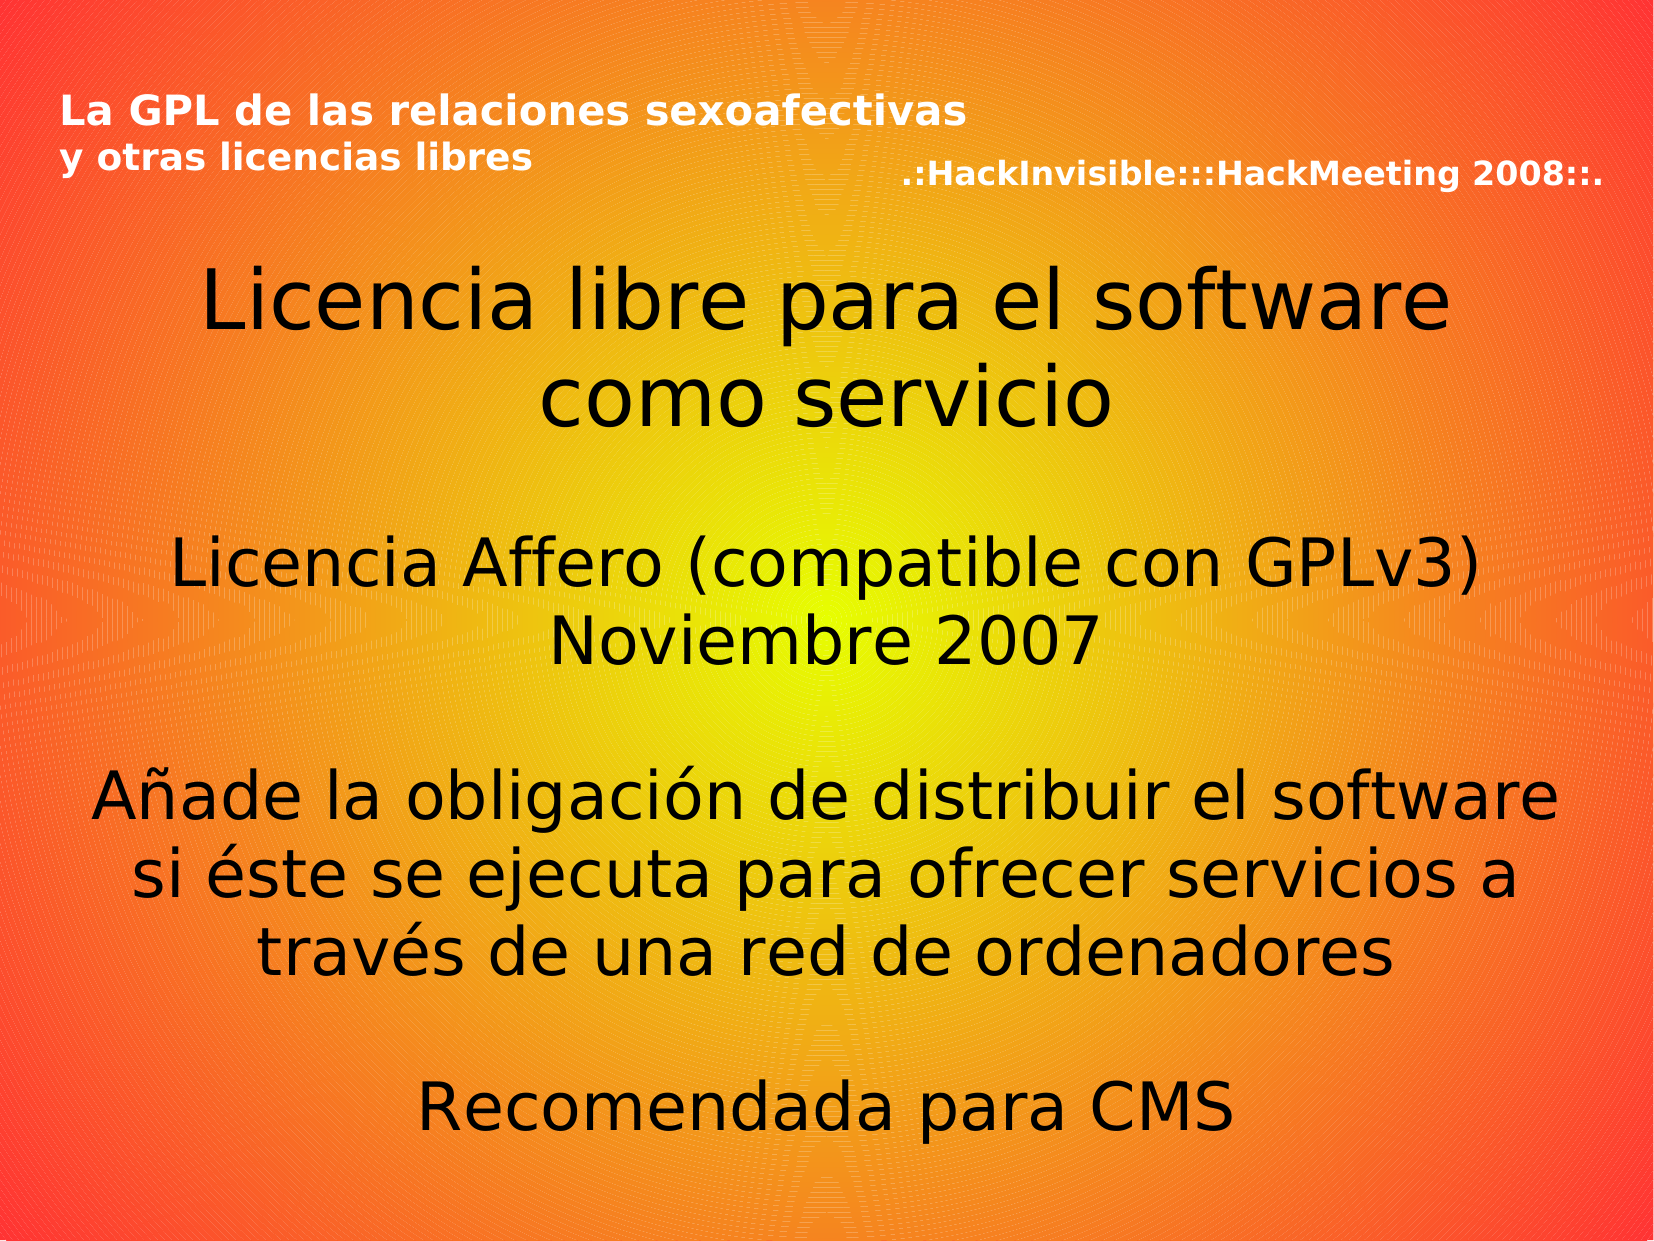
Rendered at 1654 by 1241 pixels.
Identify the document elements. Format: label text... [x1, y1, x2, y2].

title La GPL de las relaciones sexoafectivas y otras licencias libres [59, 59, 1595, 207]
text_box .:HackInvisible:::HackMeeting 2008::. [885, 147, 1607, 201]
subtitle Licencia libre para el software como servicio Licencia Affero (compatible con GPLv3) Noviembre 2007 Añade la obligación de distribuir el software si éste se ejecuta para ofrecer servicios a través de una red de ordenadores Recomendada para CMS [82, 252, 1571, 1147]
